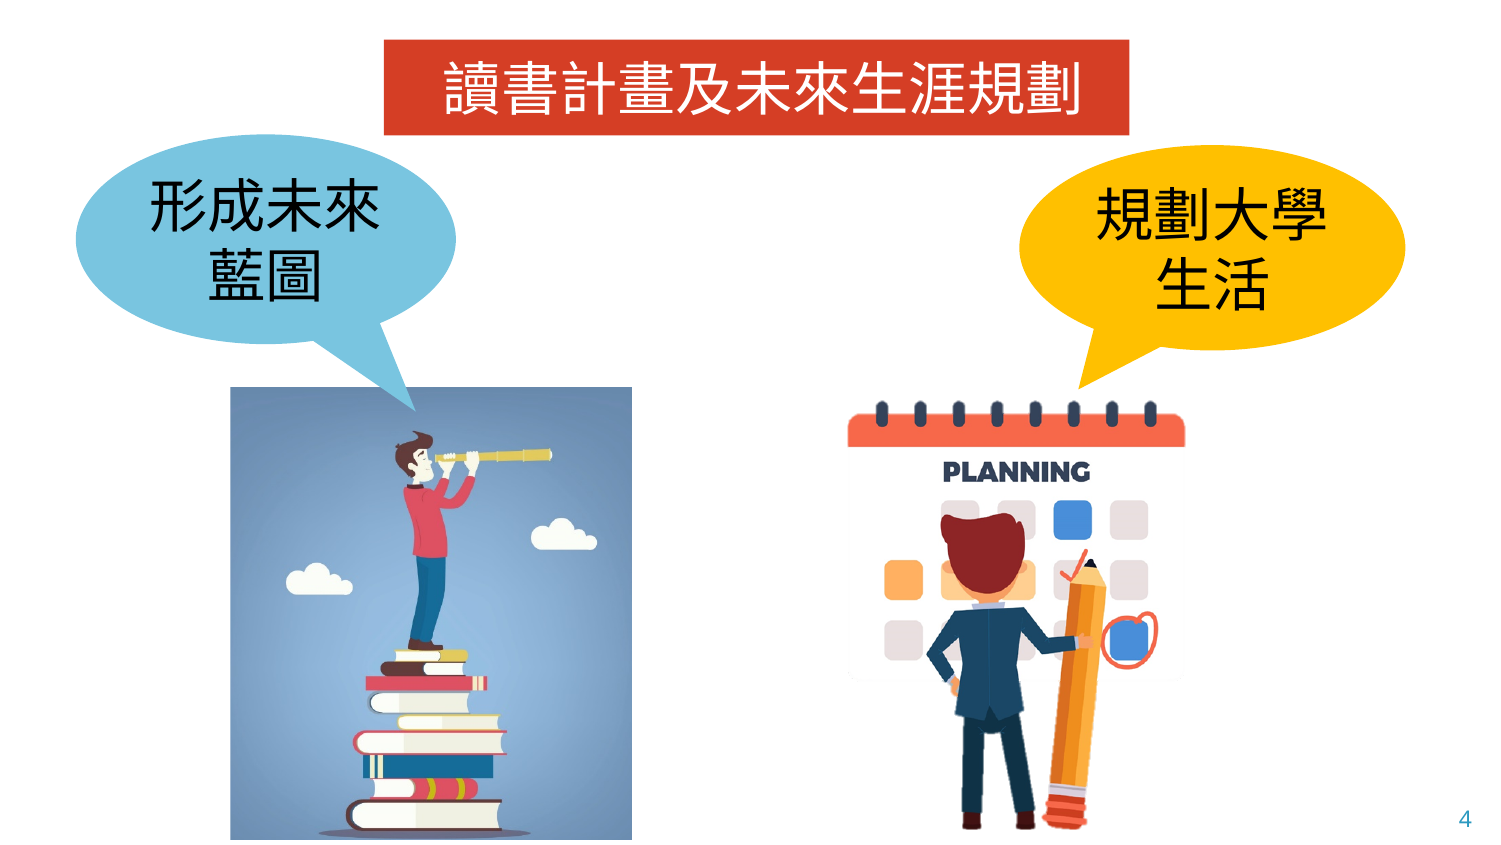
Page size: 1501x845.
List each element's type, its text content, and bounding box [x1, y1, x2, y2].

text_box 形成未來藍圖 [76, 135, 455, 409]
text_box 讀書計畫及未來生涯規劃 [383, 39, 1130, 136]
text_box 4 [1458, 804, 1483, 832]
picture [756, 350, 1276, 840]
text_box 規劃大學生活 [1020, 146, 1405, 388]
picture [230, 387, 632, 840]
